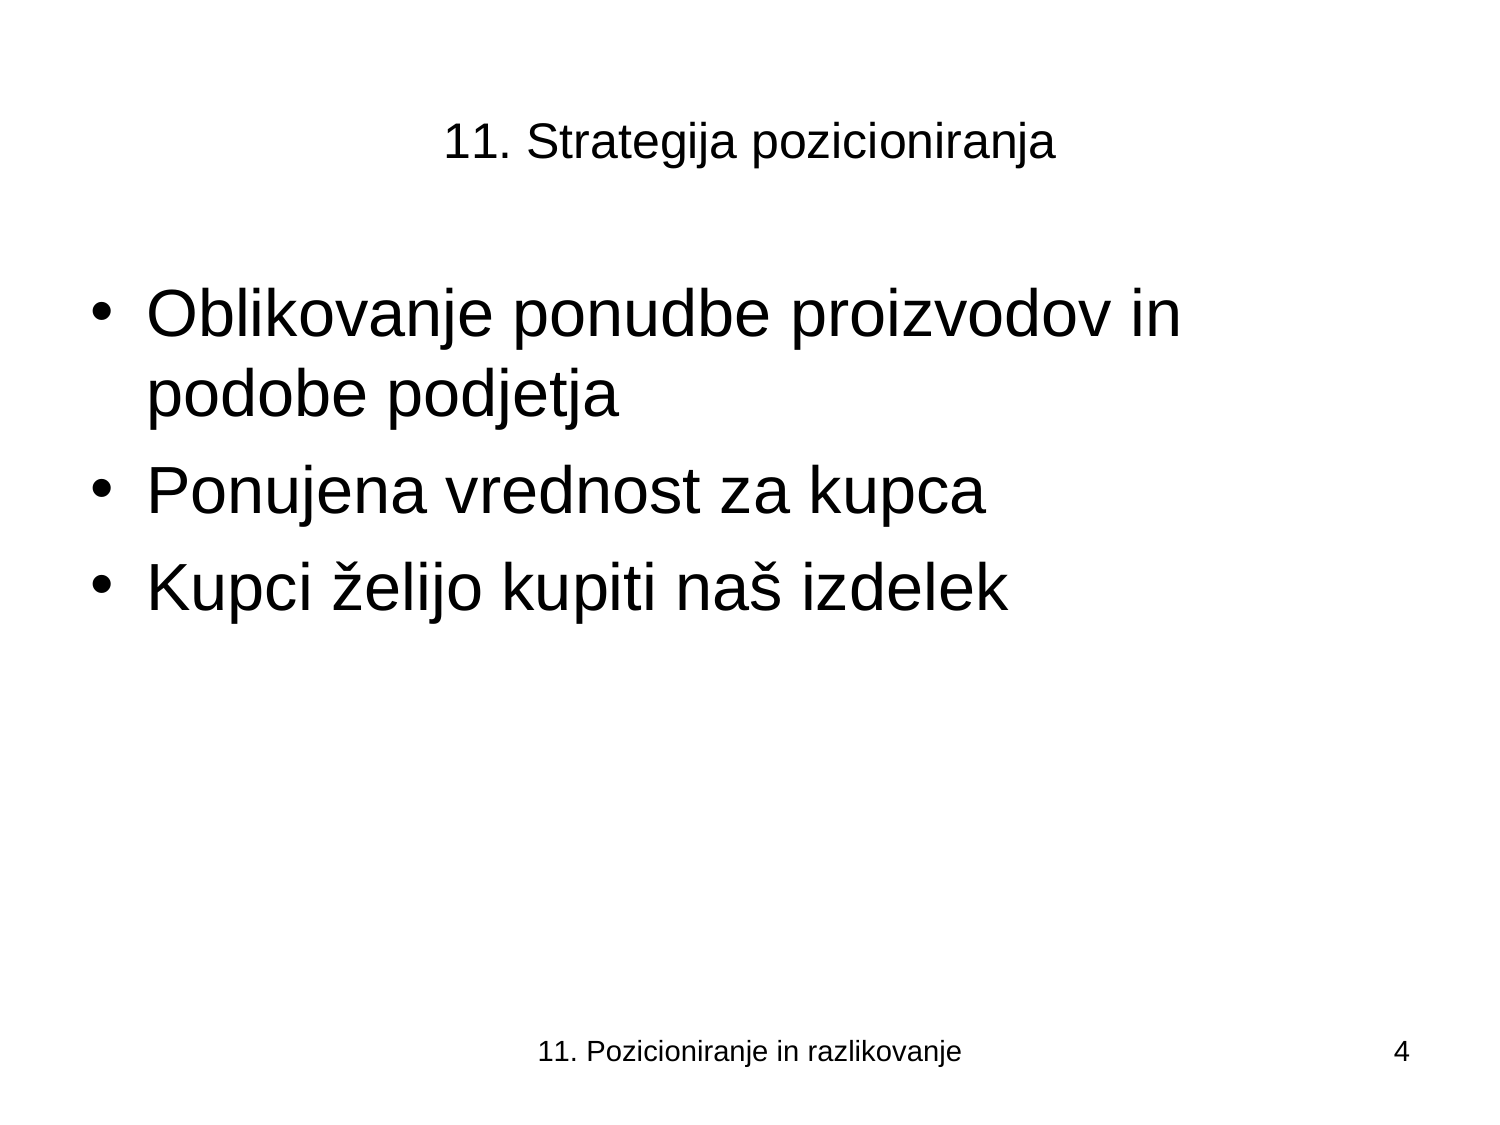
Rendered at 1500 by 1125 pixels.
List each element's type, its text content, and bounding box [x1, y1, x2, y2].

title 11. Strategija pozicioniranja [75, 45, 1426, 233]
text_box <number> [1074, 1024, 1426, 1103]
list Oblikovanje ponudbe proizvodov in podobe podjetja Ponujena vrednost za kupca Kupci želijo kupiti naš izdelek [75, 262, 1426, 1006]
text_box 11. Pozicioniranje in razlikovanje [512, 1024, 988, 1103]
